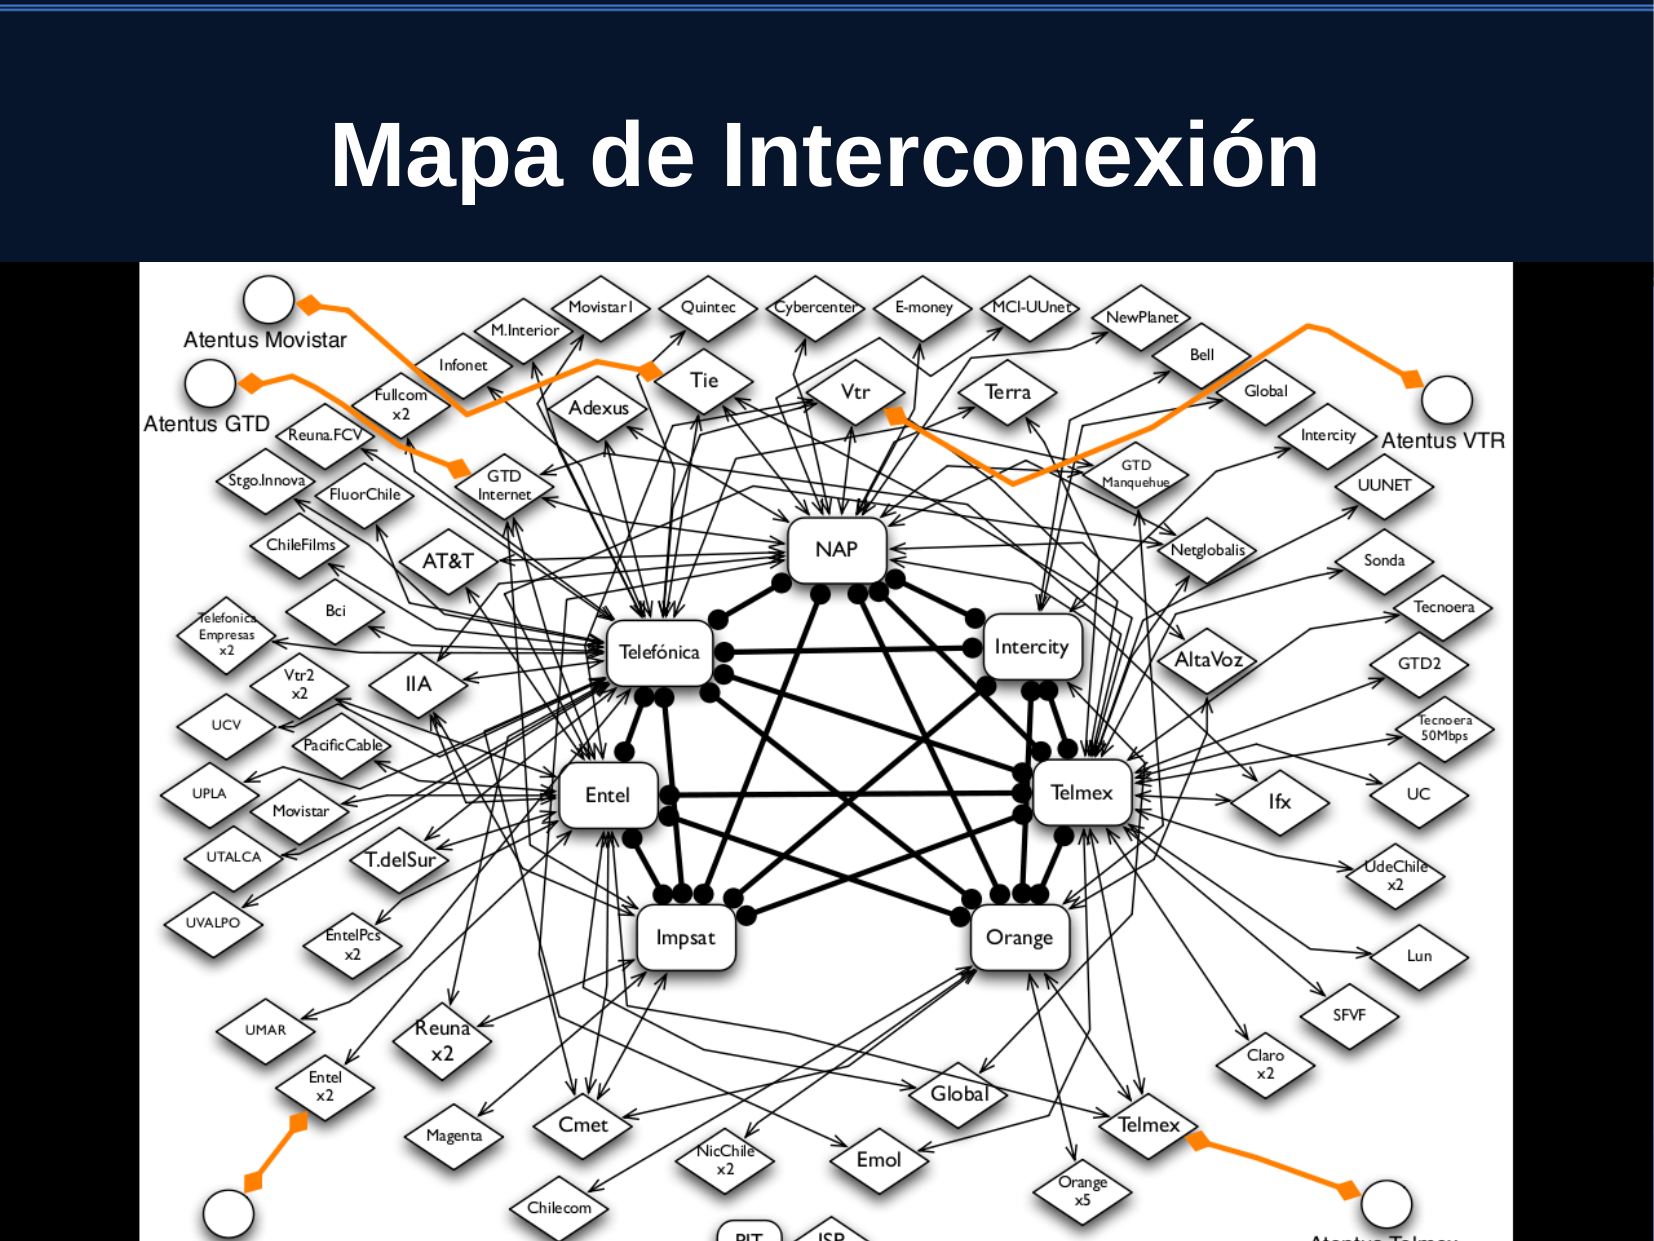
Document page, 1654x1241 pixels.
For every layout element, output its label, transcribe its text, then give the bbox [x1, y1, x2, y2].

picture [0, 0, 1654, 1241]
title Mapa de Interconexión [82, 49, 1571, 257]
